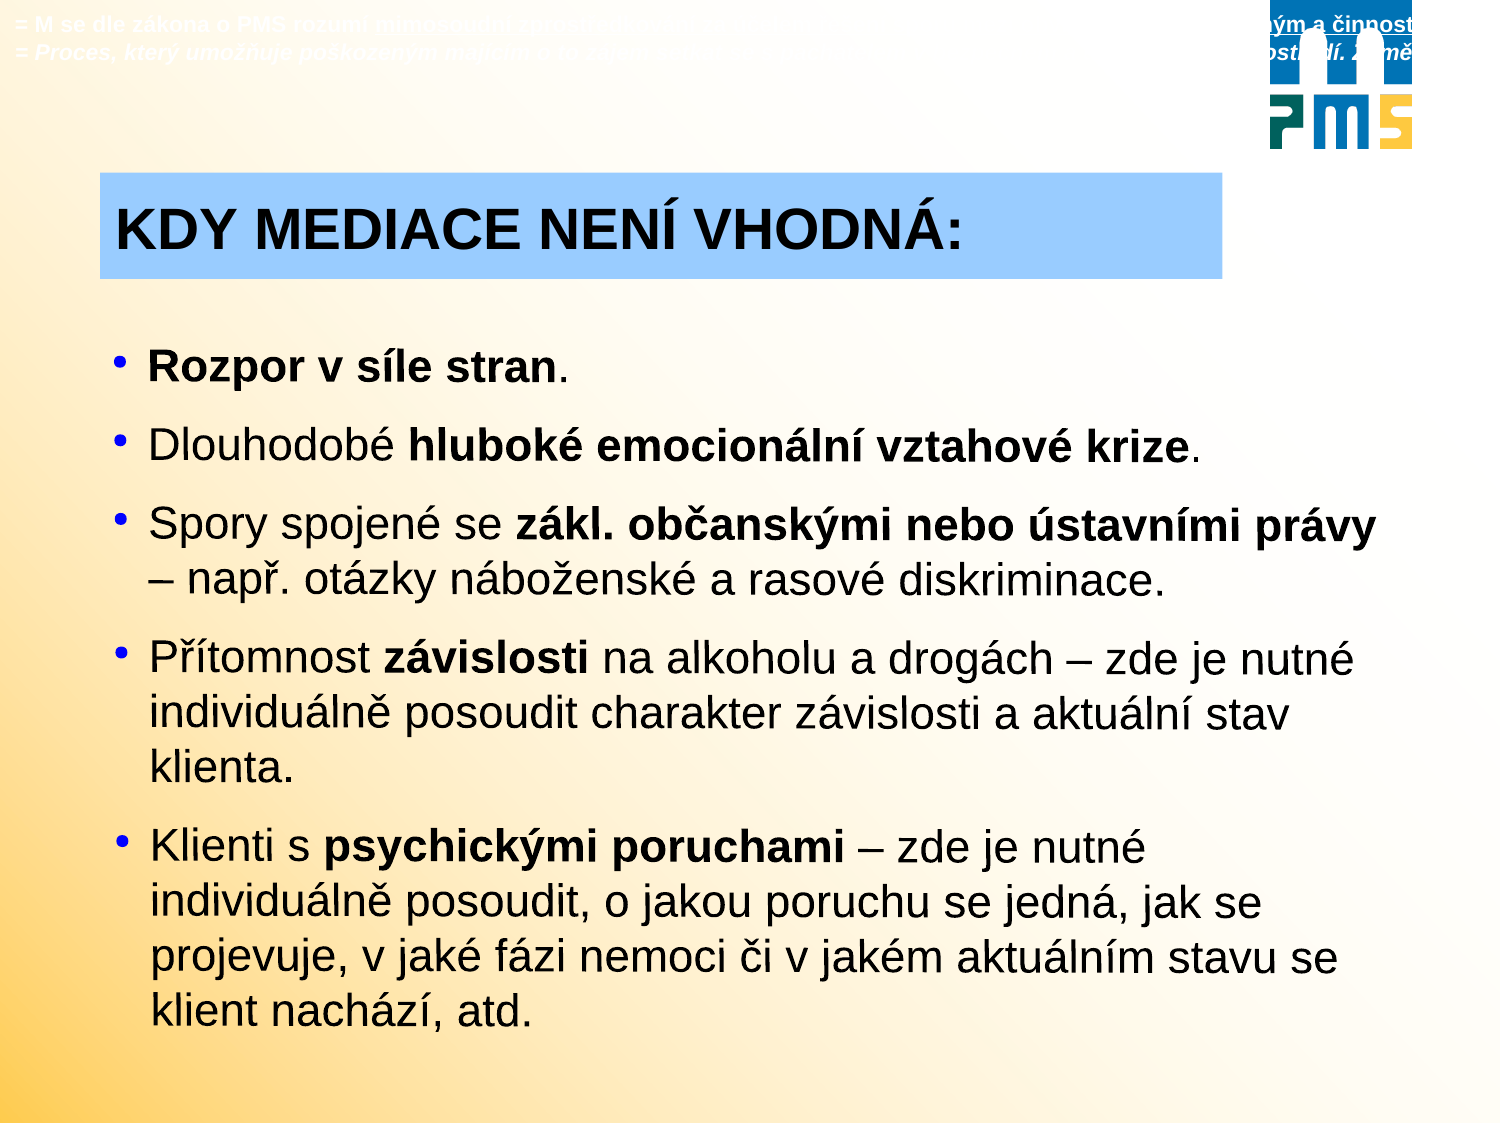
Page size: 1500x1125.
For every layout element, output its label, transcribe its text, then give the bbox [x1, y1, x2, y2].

text_box Rozpor v síle stran. Dlouhodobé hluboké emocionální vztahové krize. Spory spojené se zákl. občanskými nebo ústavními právy – např. otázky náboženské a rasové diskriminace. Přítomnost závislosti na alkoholu a drogách – zde je nutné individuálně posoudit charakter závislosti a aktuální stav klienta. Klienti s psychickými poruchami – zde je nutné individuálně posoudit, o jakou poruchu se jedná, jak se projevuje, v jaké fázi nemoci či v jakém aktuálním stavu se klient nachází, atd. [96, 302, 1412, 1003]
text_box KDY MEDIACE NENÍ VHODNÁ: [100, 172, 1223, 279]
picture [0, 73, 1500, 1123]
text_box = M se dle zákona o PMS rozumí mimosoudní zprostředkování za účelem řešení sporu mezi obviněným a poškozeným a činnost směřující k urovnání konfliktního stavu vykonávaná v souvislosti s trestním řízením. Mediaci lze provádět jen s výslovným souhlasem obviněného a poškozeného. = Proces, který umožňuje poškozeným majícím o to zájem setkat se s pachatelem v bezpečném a uspořádaném prostředí. Záměrem je vést pachatele k odpovědnosti a zároveň poskytnout podporu a pomoc pošk. Pošk.- sdělit, jak jej TČ ovlivnil, dostat odpovědi na své otázky a účastnit se plánu NŠ. [0, 2, 1500, 73]
